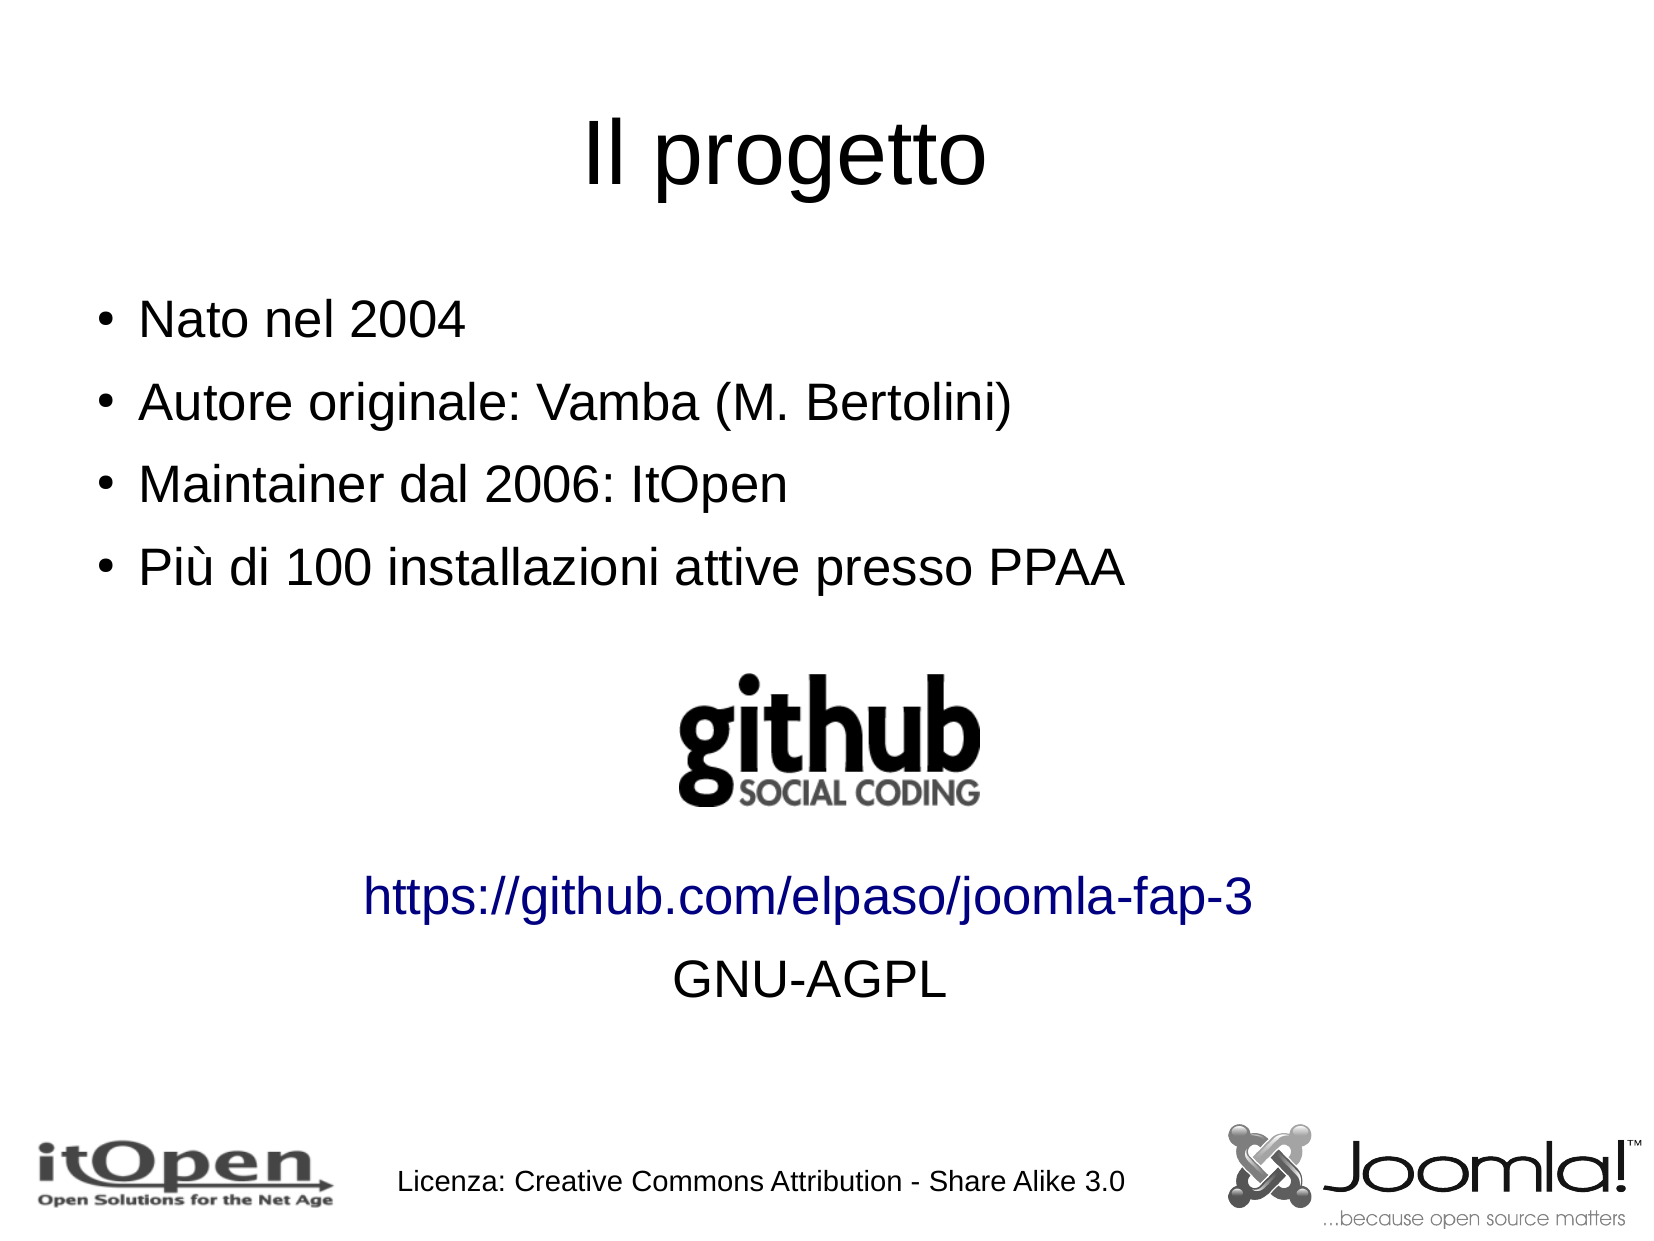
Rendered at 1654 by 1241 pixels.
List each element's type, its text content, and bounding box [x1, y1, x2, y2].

title Il progetto [41, 49, 1530, 257]
list Nato nel 2004 Autore originale: Vamba (M. Bertolini) Maintainer dal 2006: ItOpen Più di 100 installazioni attive presso PPAA https://github.com/elpaso/joomla-fap-3 GNU-AGPL [82, 290, 1538, 1010]
picture [679, 673, 980, 807]
